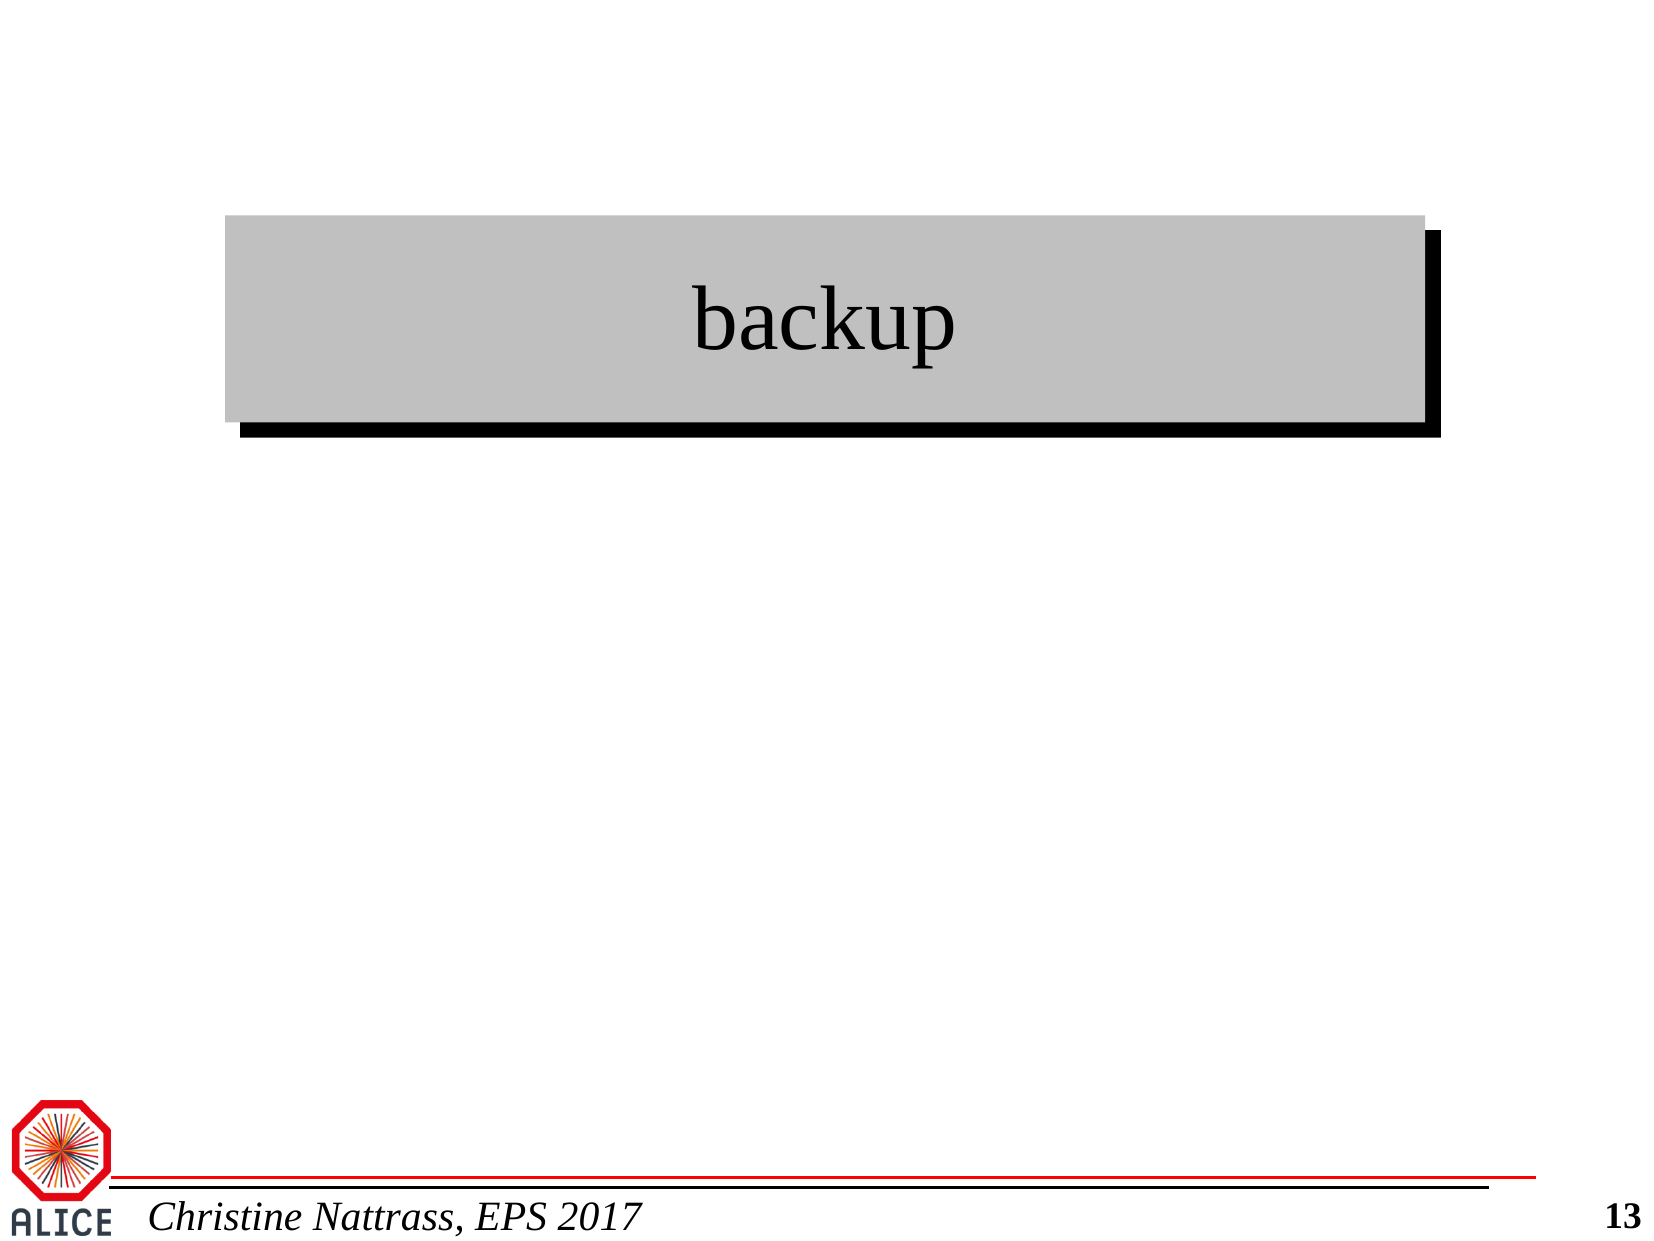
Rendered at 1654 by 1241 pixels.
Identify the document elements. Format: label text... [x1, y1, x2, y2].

picture [11, 1100, 111, 1236]
title backup [225, 215, 1426, 423]
